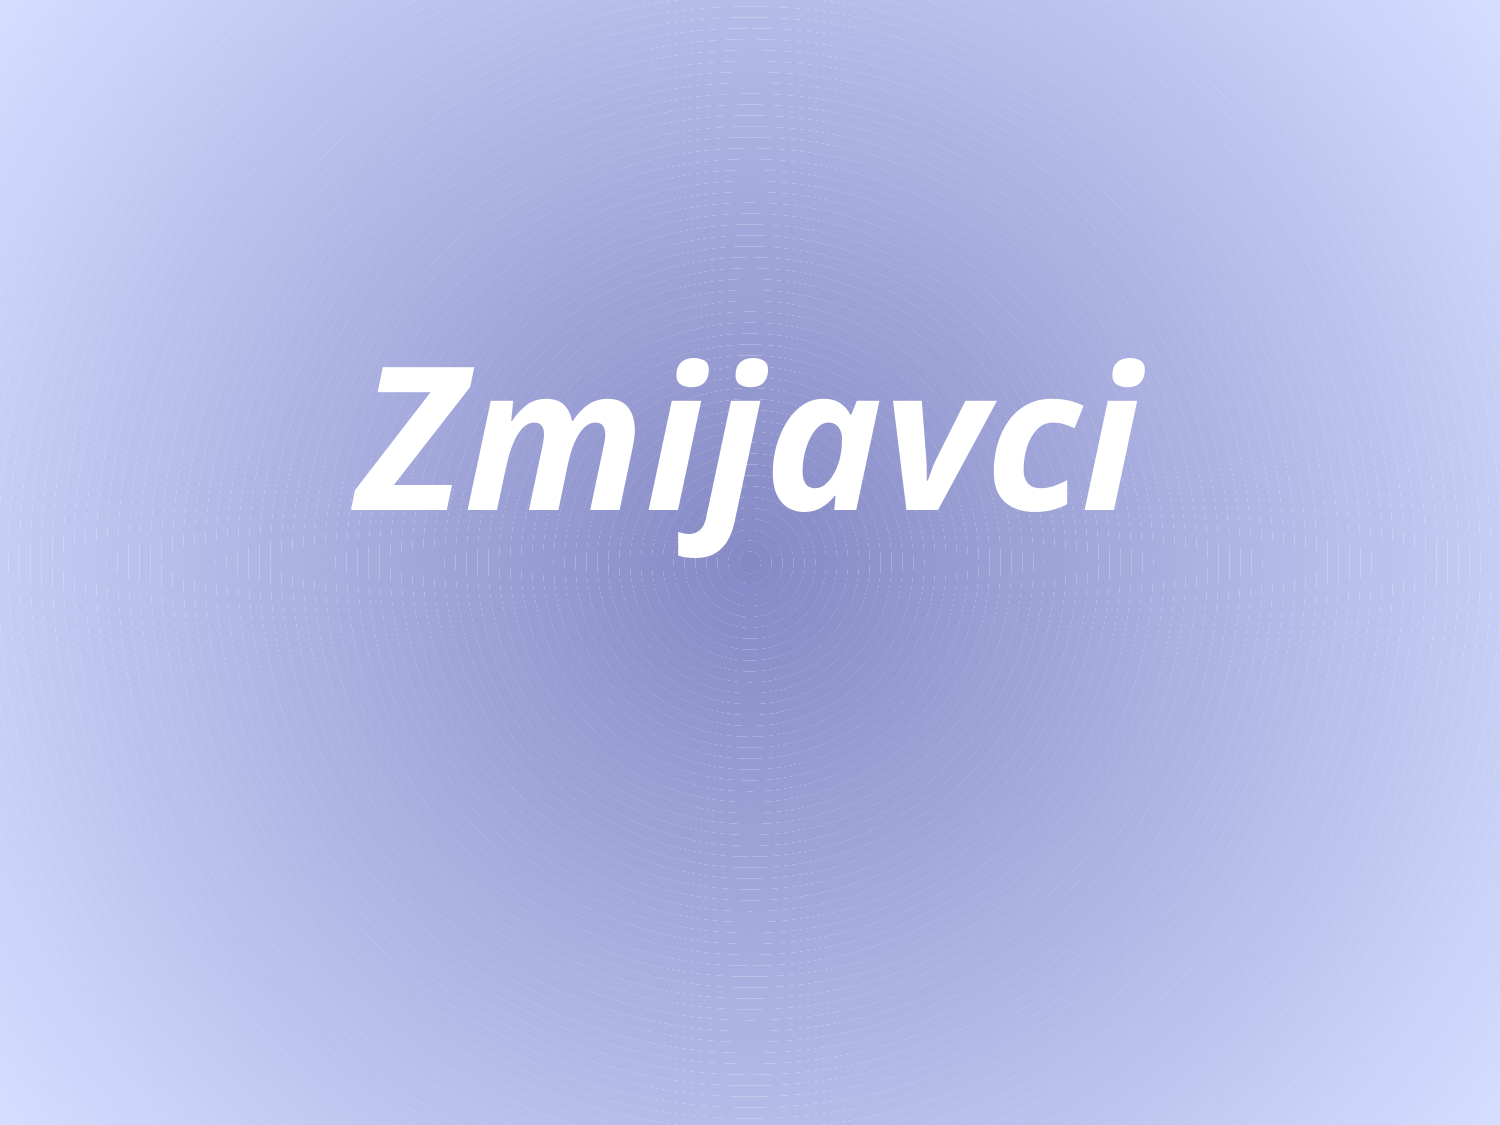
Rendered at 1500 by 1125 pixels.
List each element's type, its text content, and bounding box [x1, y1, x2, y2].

title Zmijavci [112, 302, 1388, 544]
